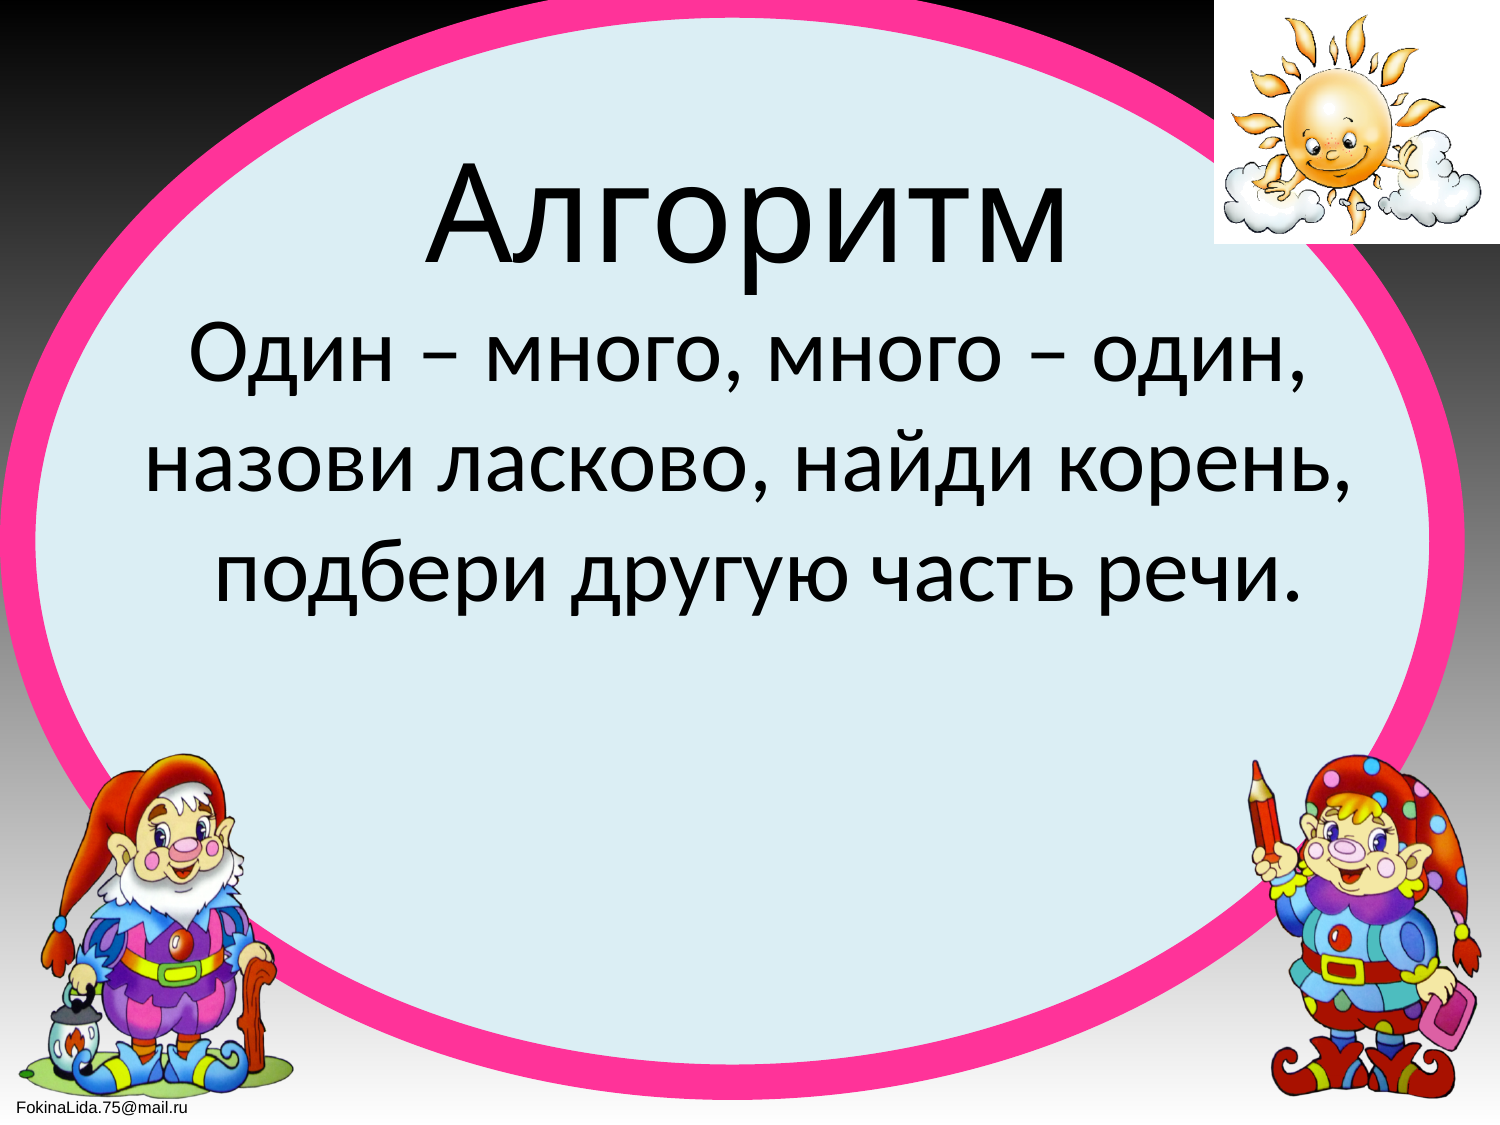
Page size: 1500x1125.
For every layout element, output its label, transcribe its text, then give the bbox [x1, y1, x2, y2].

picture [1214, 0, 1500, 244]
title Алгоритм Один – много, много – один, назови ласково, найди корень, подбери другую часть речи. [75, 117, 1425, 879]
picture [17, 751, 294, 1101]
picture [1246, 751, 1483, 1101]
